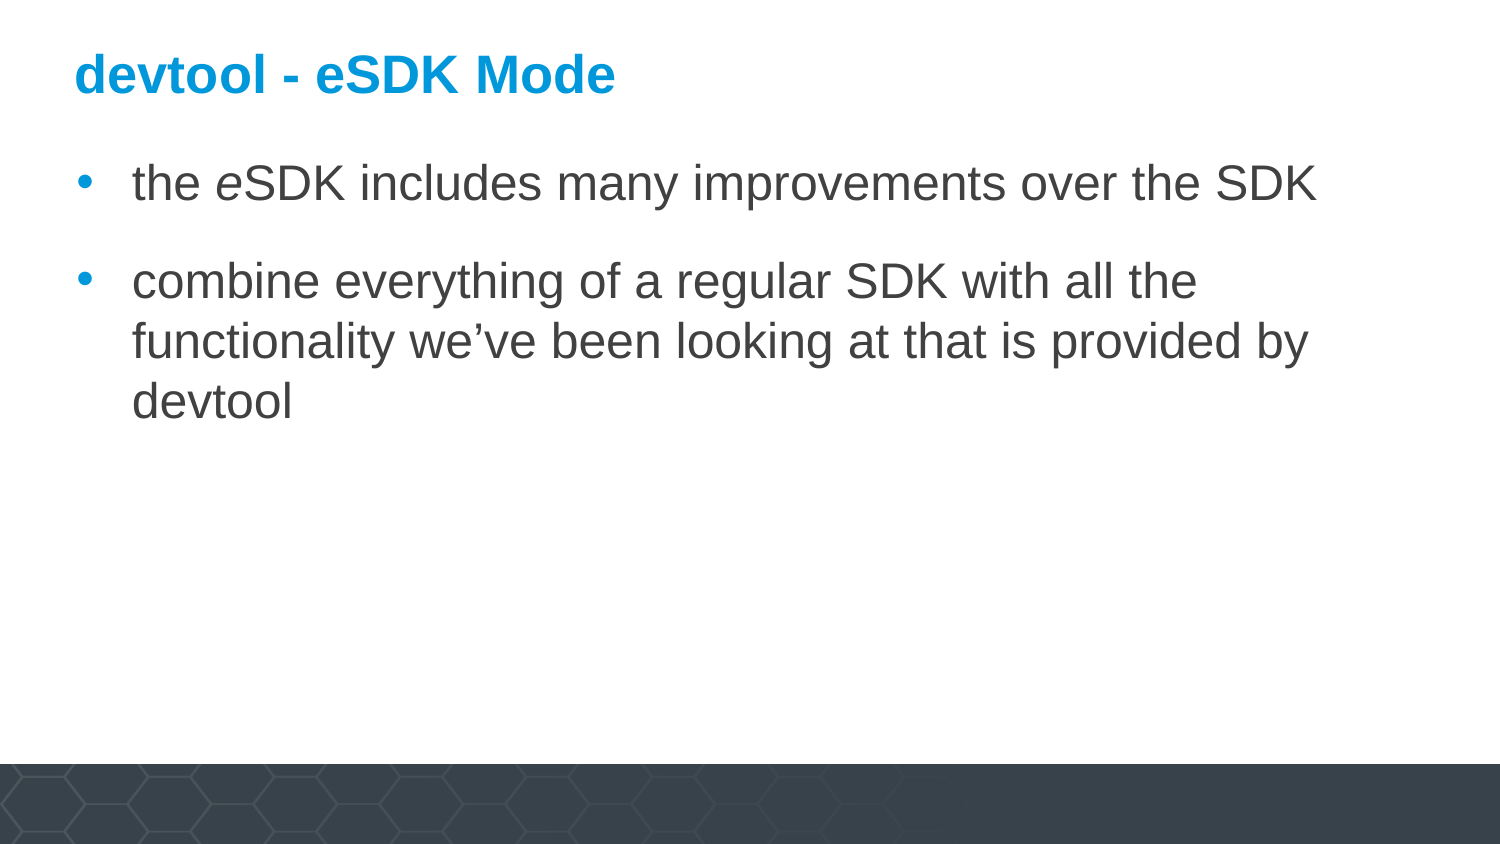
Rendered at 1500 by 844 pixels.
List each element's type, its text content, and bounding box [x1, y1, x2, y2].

picture [0, 0, 1500, 844]
text_box the eSDK includes many improvements over the SDK combine everything of a regular SDK with all the functionality we’ve been looking at that is provided by devtool [75, 150, 1425, 732]
text_box devtool - eSDK Mode [74, 50, 1424, 159]
